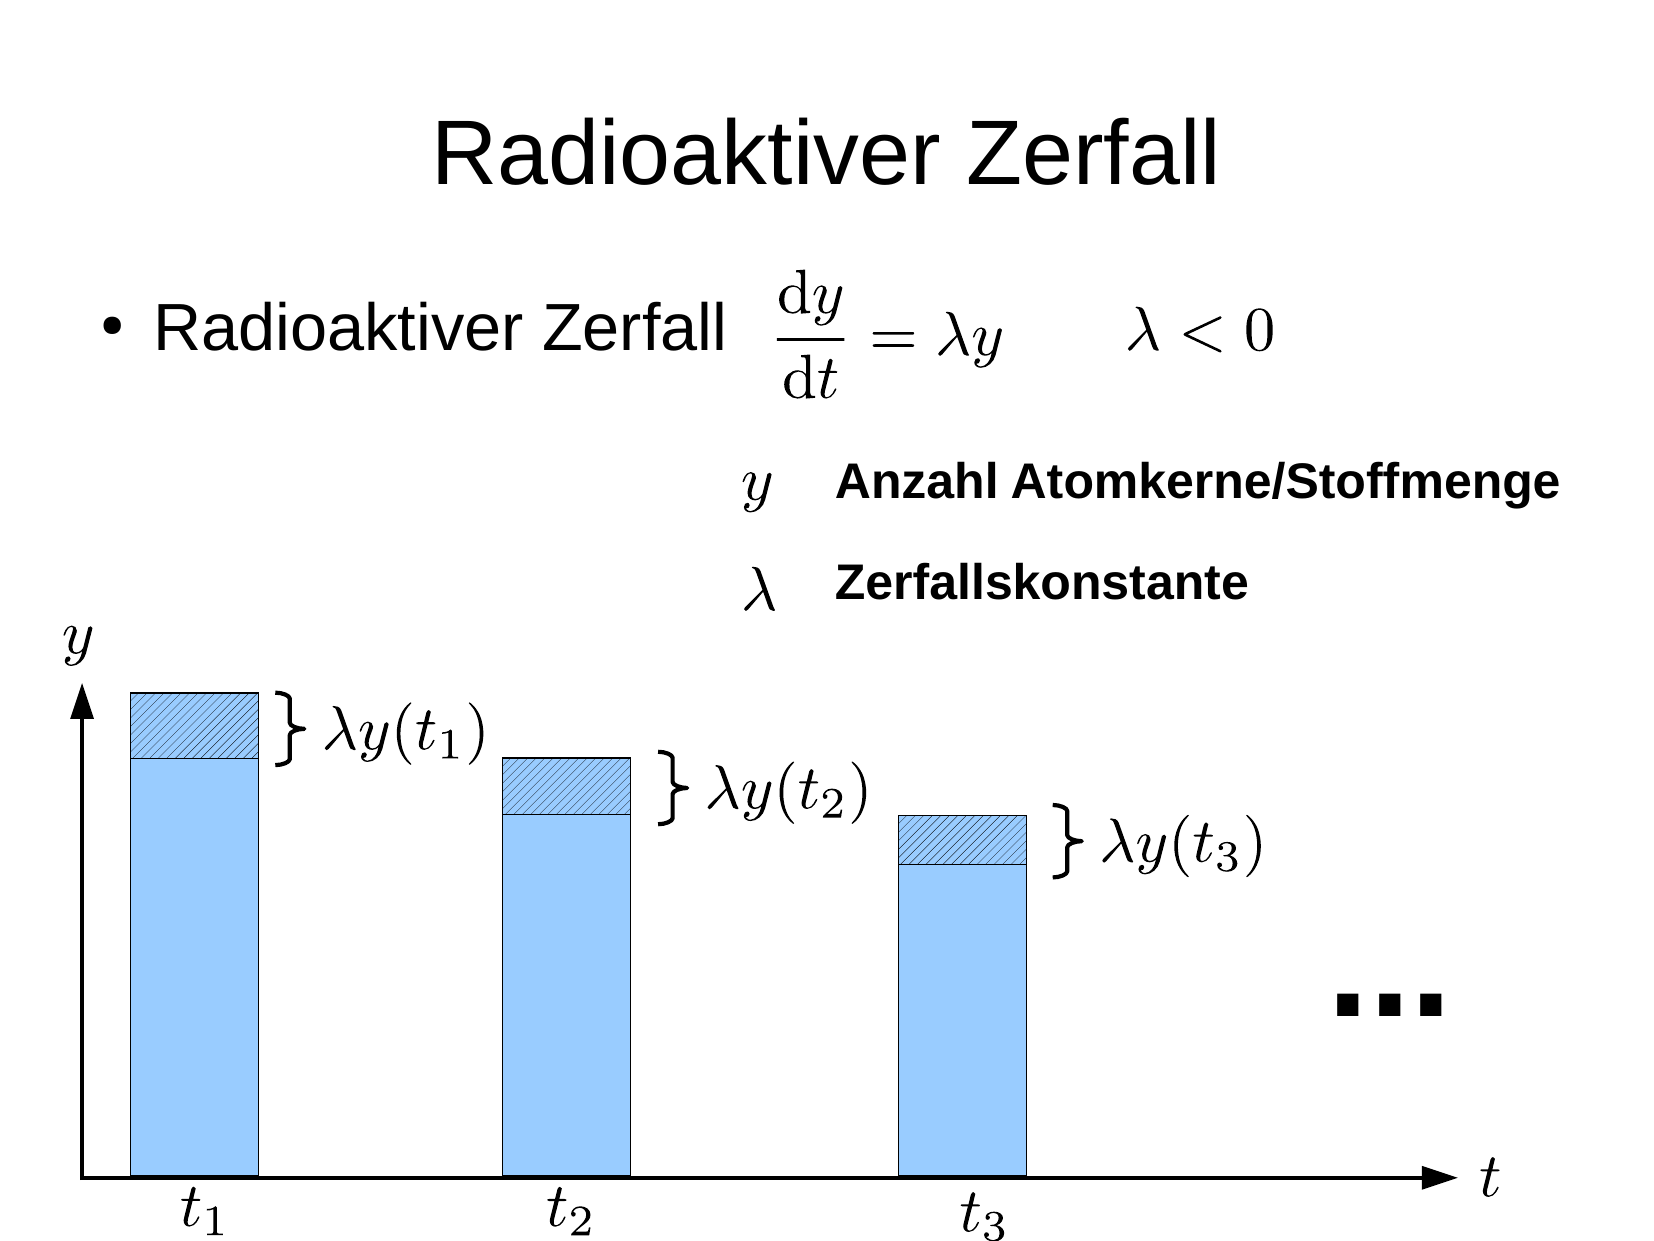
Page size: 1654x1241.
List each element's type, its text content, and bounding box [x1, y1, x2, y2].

text_box [740, 566, 778, 611]
text_box [1478, 1157, 1502, 1197]
text_box [61, 625, 95, 666]
text_box [776, 269, 1005, 399]
text_box Anzahl Atomkerne/Stoffmenge [820, 446, 1577, 517]
text_box [898, 815, 1027, 1176]
text_box [1099, 814, 1268, 878]
text_box [321, 702, 490, 765]
list Radioaktiver Zerfall [82, 290, 1571, 1094]
text_box Zerfallskonstante [820, 546, 1288, 618]
text_box [740, 472, 774, 513]
text_box [545, 1186, 594, 1236]
text_box [1124, 306, 1276, 353]
text_box [179, 1186, 228, 1236]
text_box [704, 761, 873, 824]
text_box [502, 757, 631, 1176]
text_box [130, 692, 259, 1176]
text_box ... [1312, 873, 1468, 1056]
text_box [959, 1192, 1007, 1241]
title Radioaktiver Zerfall [82, 56, 1571, 250]
